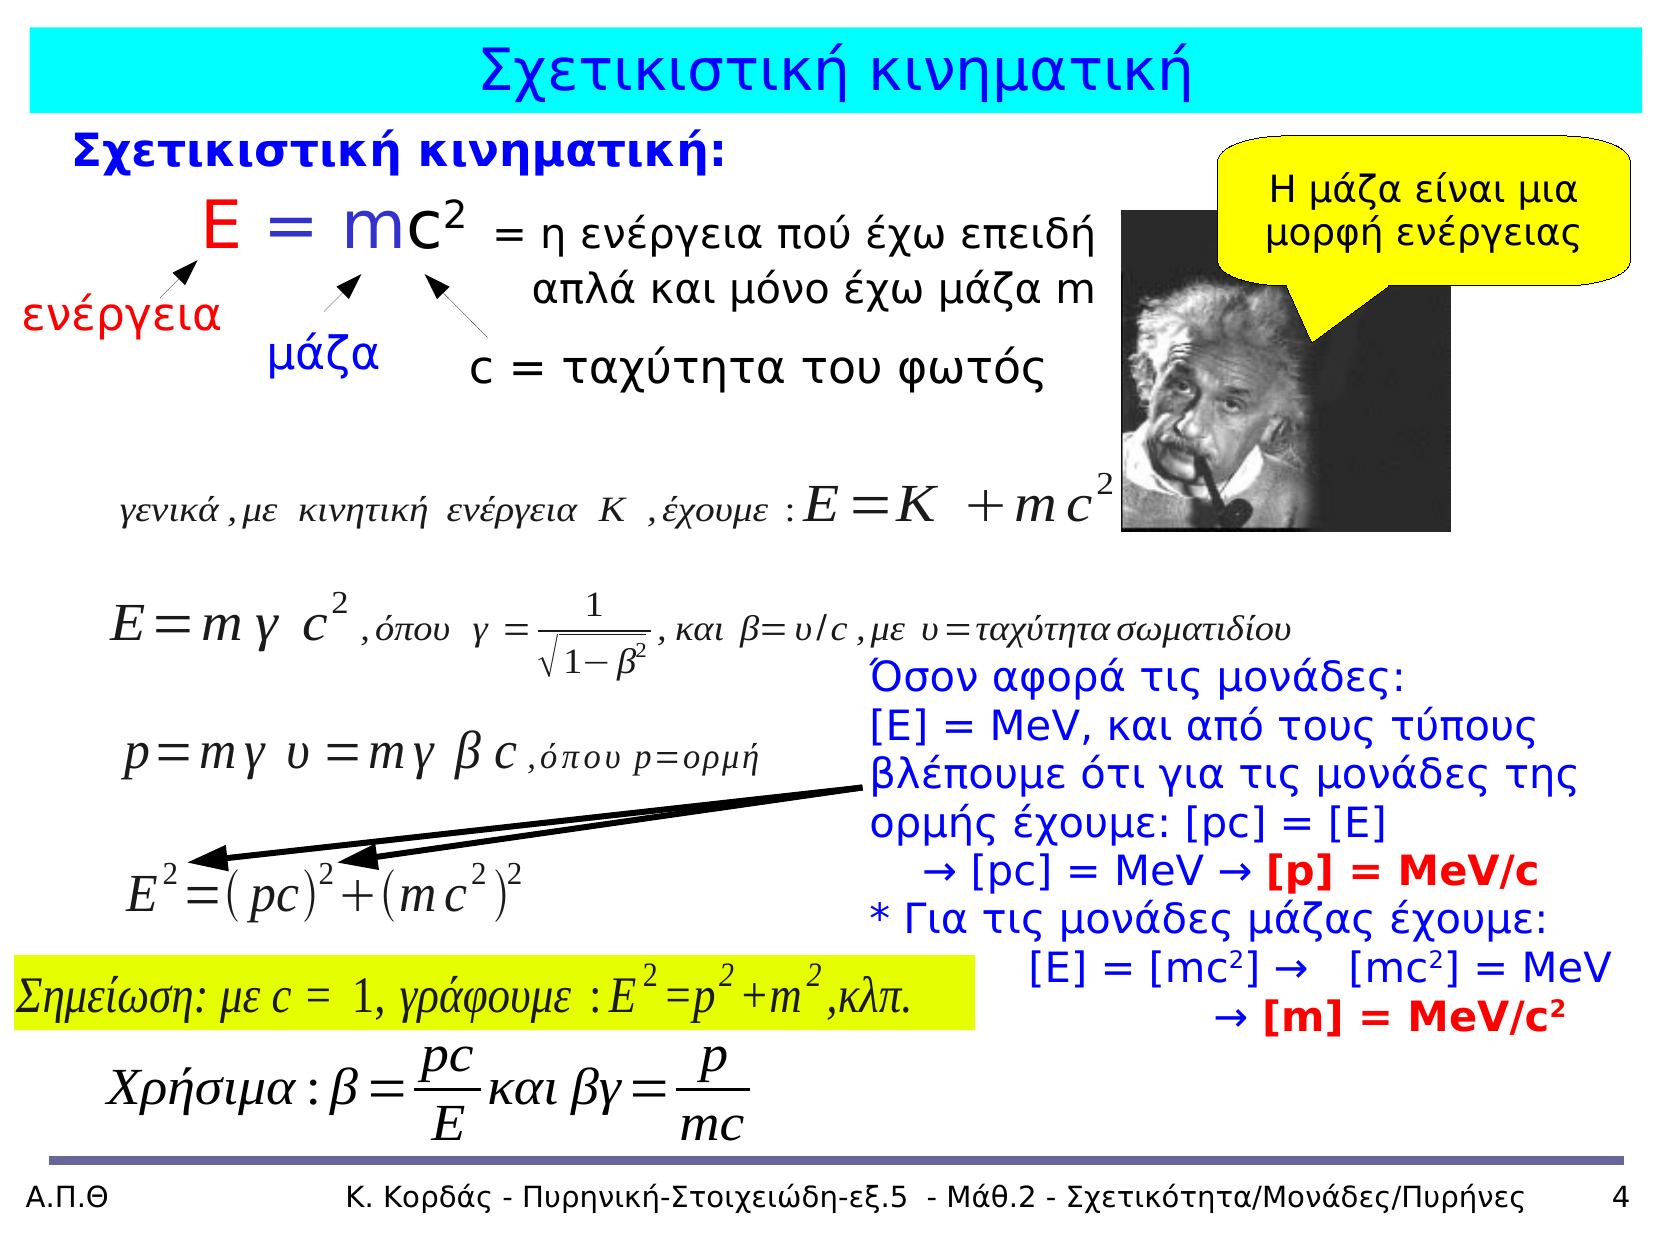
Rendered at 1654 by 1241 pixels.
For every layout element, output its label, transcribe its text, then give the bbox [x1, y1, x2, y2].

chart [110, 854, 537, 926]
chart [104, 464, 1137, 536]
text_box Όσον αφορά τις μονάδες: [E] = MeV, και από τους τύπους βλέπουμε ότι για τις μονάδες της ορμής έχουμε: [pc] = [E] → [pc] = MeV → [p] = MeV/c * Για τις μονάδες μάζας έχουμε: [Ε] = [mc2] → [mc2] = MeV → [m] = MeV/c2 [854, 645, 1654, 1055]
picture [1121, 286, 1451, 532]
list Σχετικιστική κινηματική: [0, 123, 1613, 199]
text_box ενέργεια [6, 280, 238, 350]
list [376, 820, 606, 853]
list [25, 743, 854, 881]
title Σχετικιστική κινηματική [29, 27, 1643, 114]
chart [92, 583, 1313, 685]
text_box [14, 1026, 89, 1031]
chart [4, 954, 935, 1151]
text_box [766, 1026, 854, 1031]
list [426, 792, 854, 881]
text_box μάζα [251, 322, 396, 389]
text_box c = ταχύτητα του φωτός [454, 333, 1064, 403]
chart [105, 718, 779, 783]
text_box E = mc2 = η ενέργεια πού έχω επειδή απλά και μόνο έχω μάζα m [185, 179, 1288, 322]
text_box Η μάζα είναι μια μορφή ενέργειας [1217, 135, 1631, 343]
list [301, 846, 368, 854]
